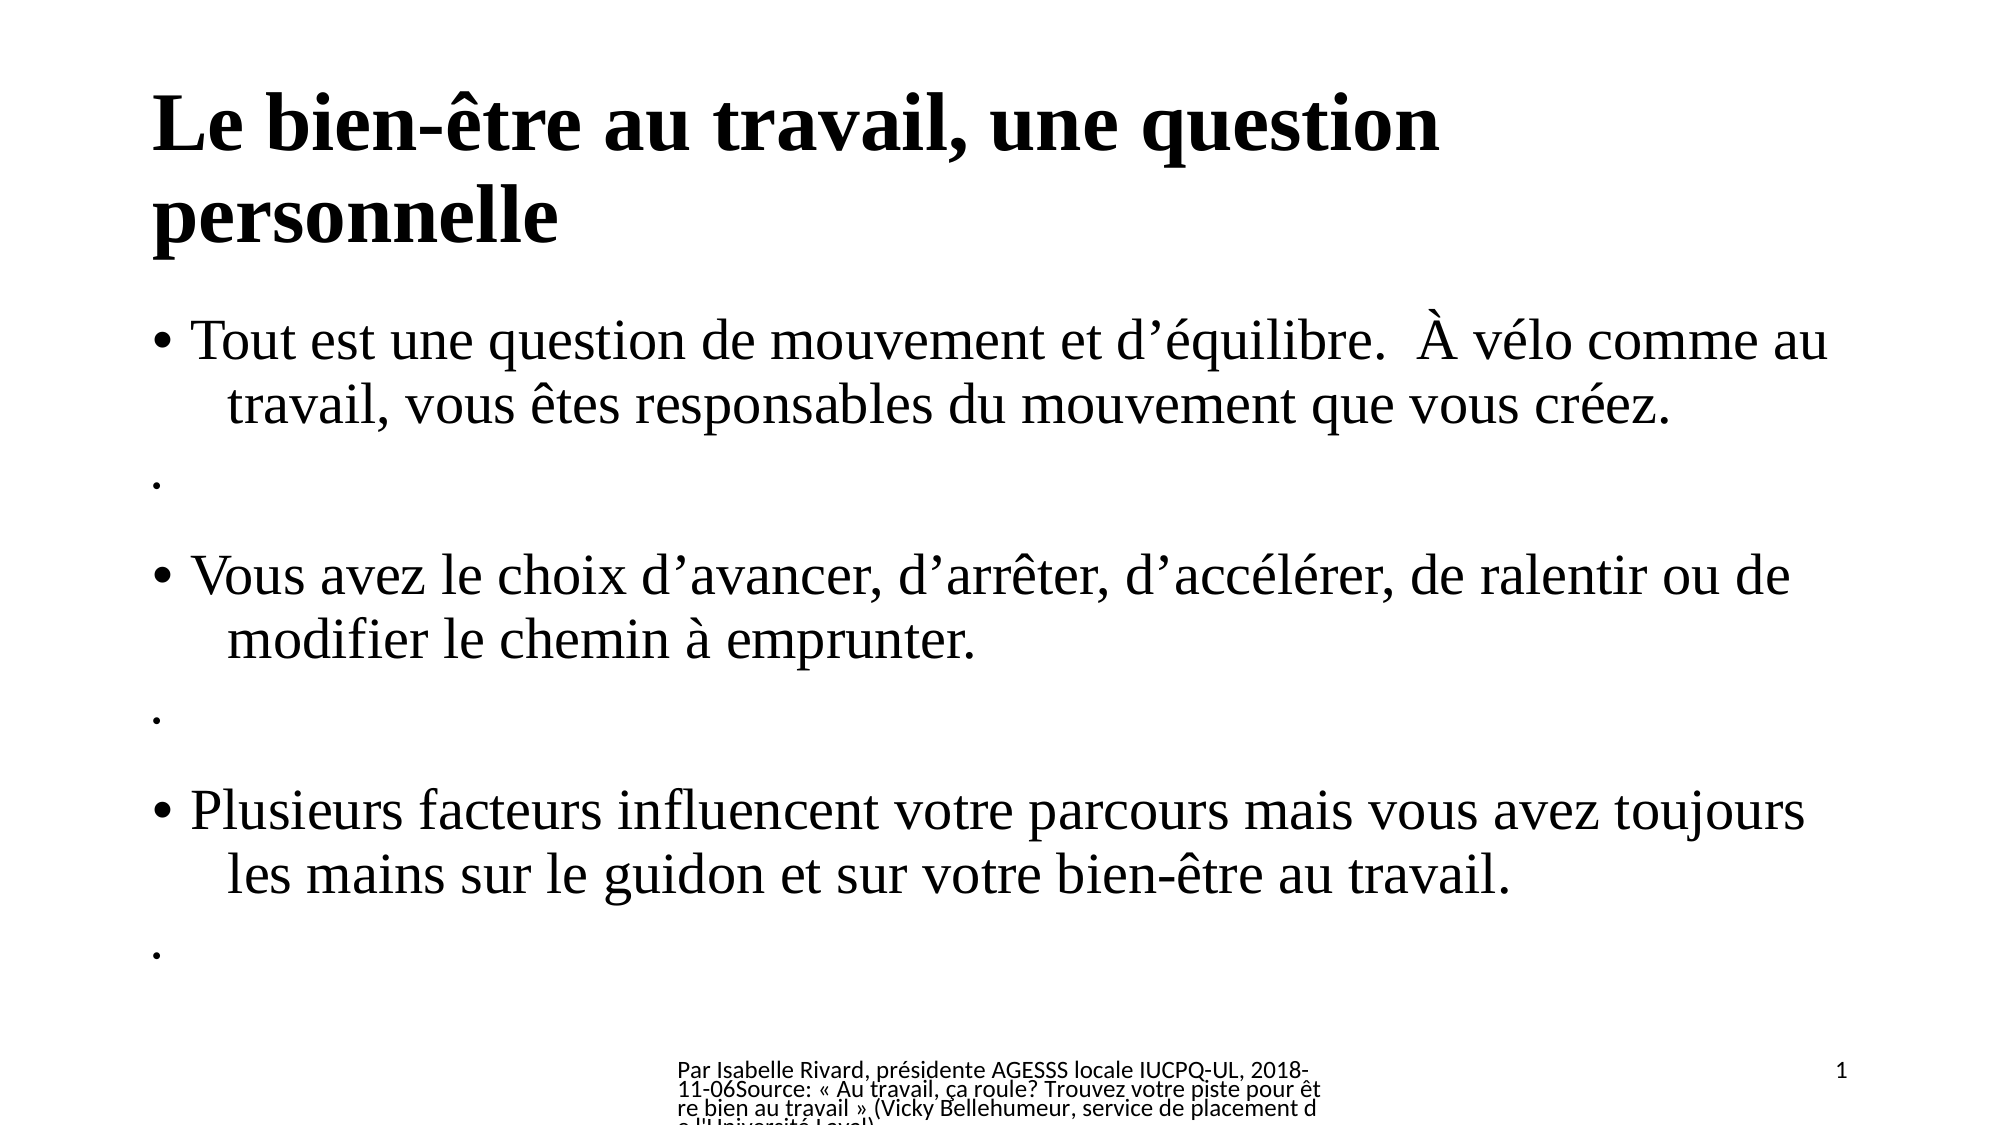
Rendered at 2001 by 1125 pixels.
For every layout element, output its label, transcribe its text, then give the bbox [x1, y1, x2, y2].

title Le bien-être au travail, une question personnelle [137, 59, 1863, 277]
list Tout est une question de mouvement et d’équilibre. À vélo comme au travail, vous êtes responsables du mouvement que vous créez. Vous avez le choix d’avancer, d’arrêter, d’accélérer, de ralentir ou de modifier le chemin à emprunter. Plusieurs facteurs influencent votre parcours mais vous avez toujours les mains sur le guidon et sur votre bien-être au travail. [137, 299, 1863, 1014]
